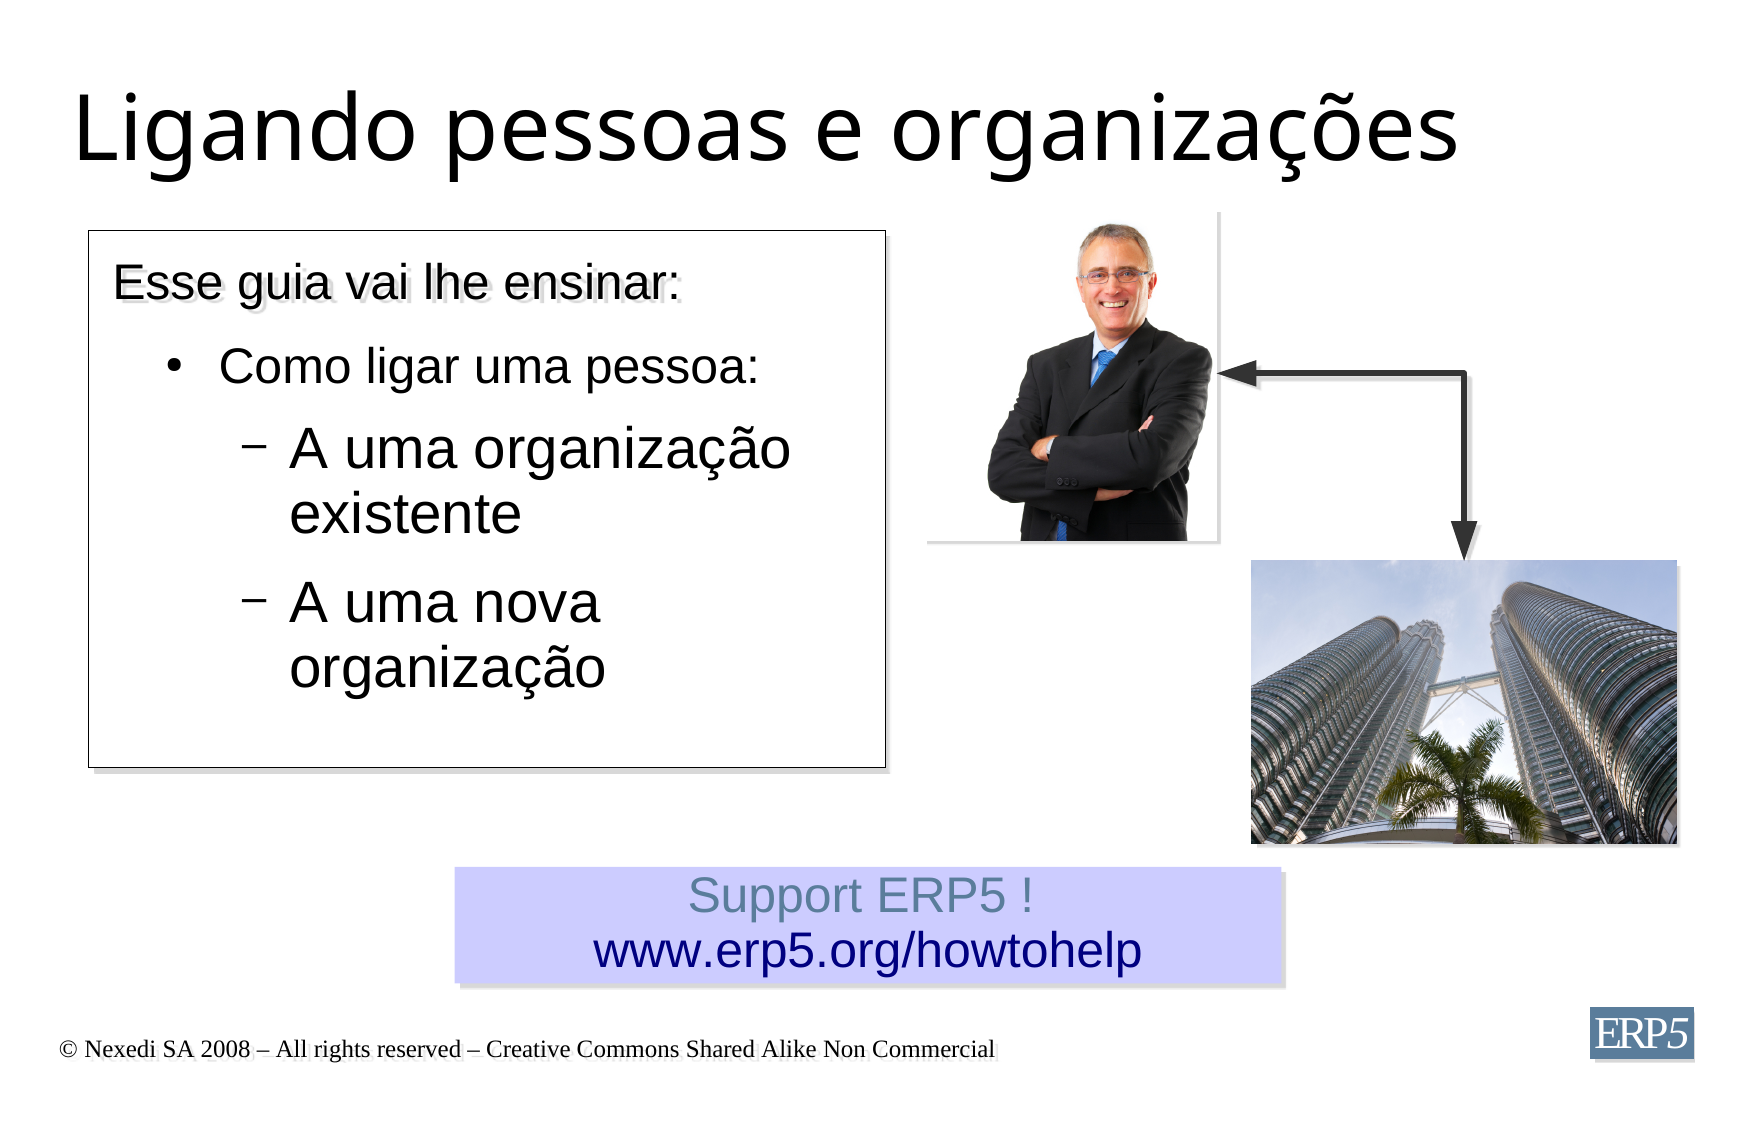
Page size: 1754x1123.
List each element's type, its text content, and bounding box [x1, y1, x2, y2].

picture [921, 206, 1217, 541]
picture [1251, 560, 1677, 844]
title Ligando pessoas e organizações [71, 63, 1707, 187]
list Como ligar uma pessoa: A uma organização existente A uma nova organização [147, 338, 861, 709]
text_box Support ERP5 ! www.erp5.org/howtohelp [454, 866, 1282, 984]
text_box Esse guia vai lhe ensinar: [112, 253, 762, 313]
text_box [88, 230, 886, 768]
